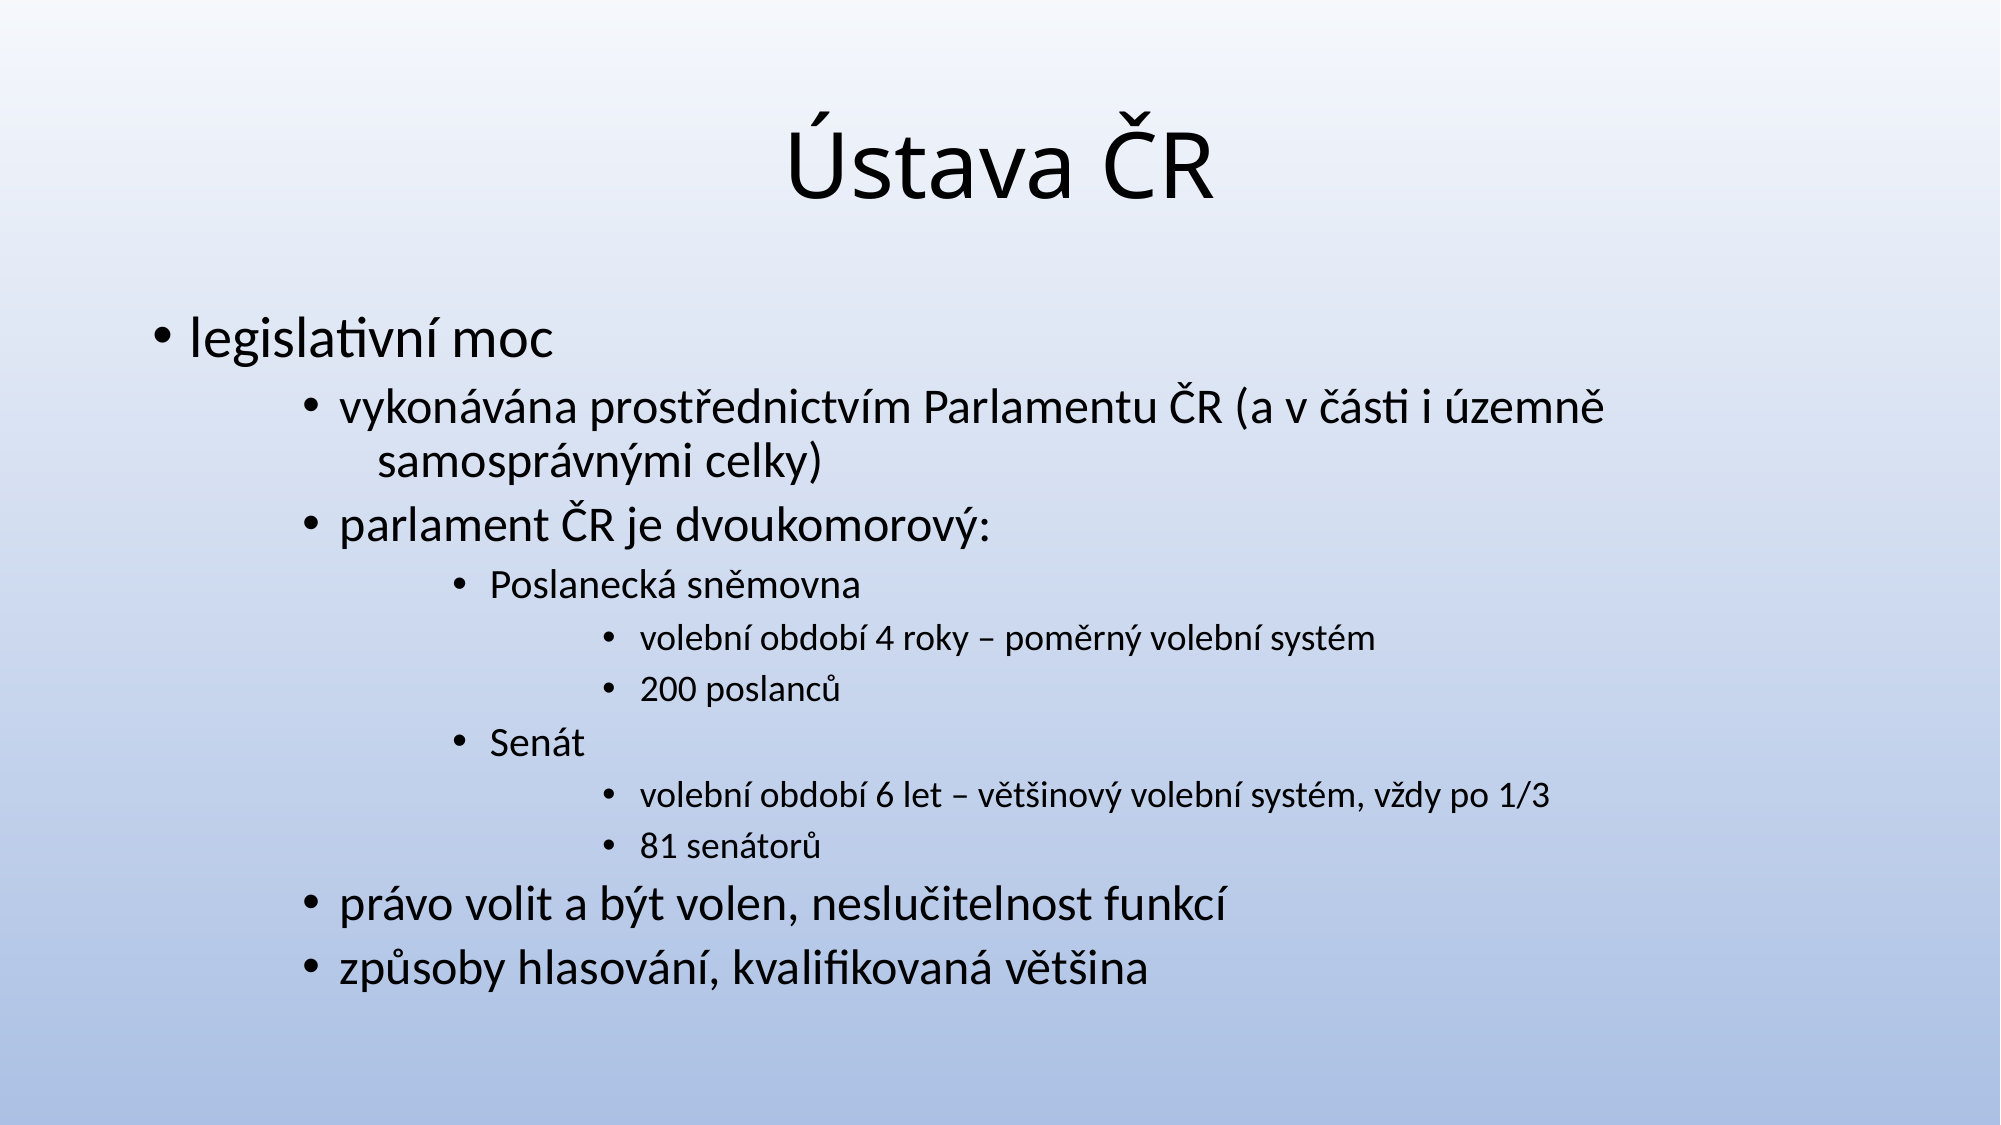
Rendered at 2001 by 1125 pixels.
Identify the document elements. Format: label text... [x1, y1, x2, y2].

list legislativní moc vykonávána prostřednictvím Parlamentu ČR (a v části i územně samosprávnými celky) parlament ČR je dvoukomorový: Poslanecká sněmovna volební období 4 roky – poměrný volební systém 200 poslanců Senát volební období 6 let – většinový volební systém, vždy po 1/3 81 senátorů právo volit a být volen, neslučitelnost funkcí způsoby hlasování, kvalifikovaná většina [137, 299, 1804, 1014]
title Ústava ČR [137, 59, 1863, 278]
